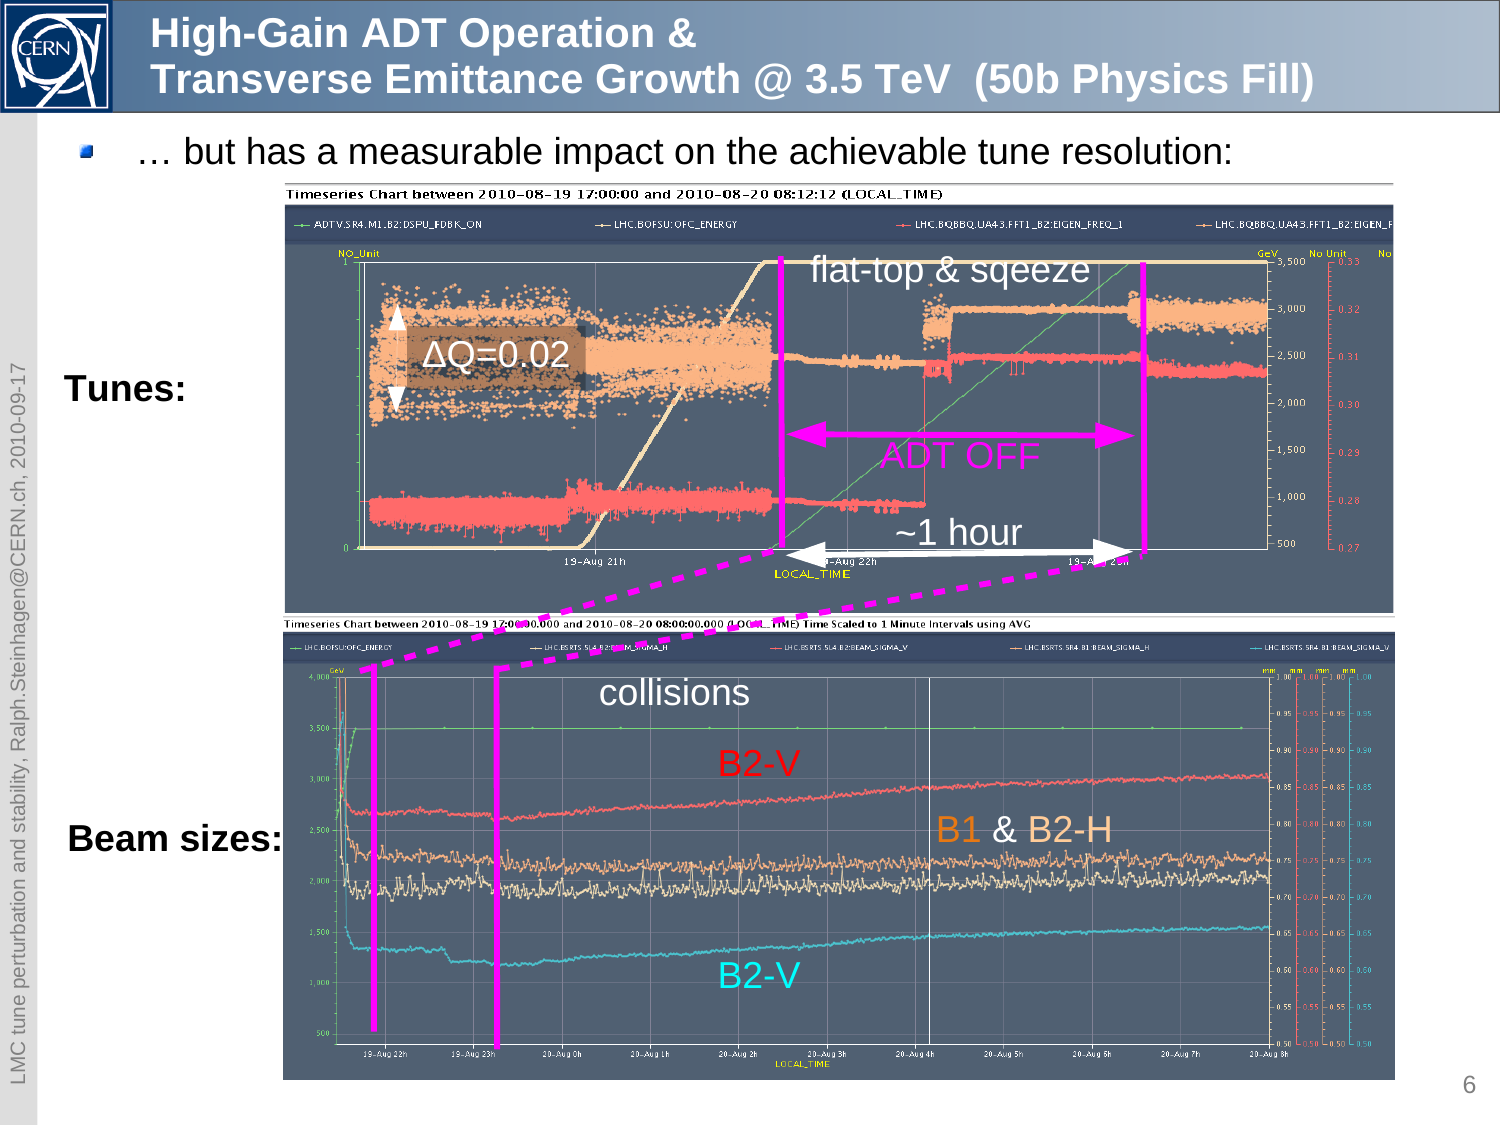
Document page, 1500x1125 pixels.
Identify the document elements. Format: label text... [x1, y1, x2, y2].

text_box B2-V [702, 947, 821, 1012]
list … but has a measurable impact on the achievable tune resolution: [79, 128, 1430, 227]
text_box flat-top & sqeeze [795, 240, 1121, 305]
text_box B2-V [702, 735, 821, 799]
text_box Beam sizes: [52, 809, 311, 874]
text_box Tunes: [49, 360, 210, 425]
picture [283, 616, 1395, 1080]
title High-Gain ADT Operation & Transverse Emittance Growth @ 3.5 TeV (50b Physics Fill) [150, 0, 1418, 113]
text_box ΔQ=0.02 [407, 325, 586, 390]
text_box collisions [584, 663, 774, 728]
picture [284, 227, 1394, 613]
text_box B1 & B2-H [921, 801, 1138, 866]
picture [0, 0, 113, 113]
